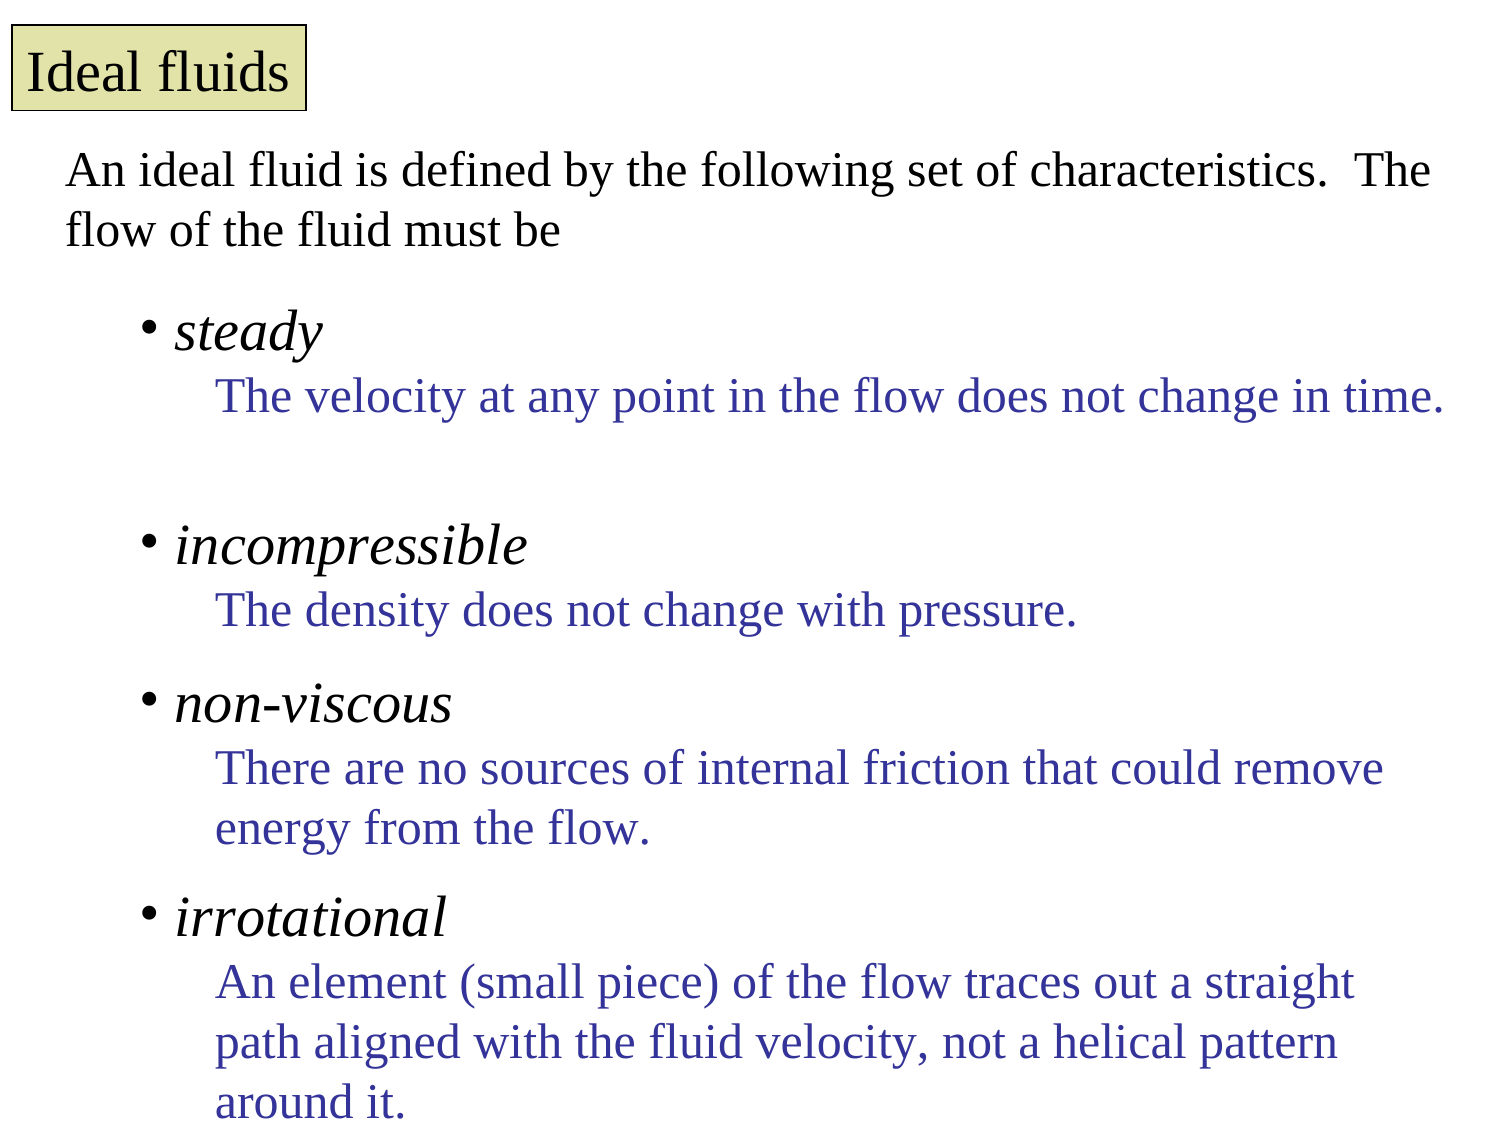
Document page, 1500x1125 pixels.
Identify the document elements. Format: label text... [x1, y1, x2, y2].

text_box An ideal fluid is defined by the following set of characteristics. The flow of the fluid must be steady The velocity at any point in the flow does not change in time. incompressible The density does not change with pressure. non-viscous There are no sources of internal friction that could remove energy from the flow. irrotational An element (small piece) of the flow traces out a straight path aligned with the fluid velocity, not a helical pattern around it. [50, 128, 1463, 1125]
text_box Ideal fluids [11, 24, 306, 111]
